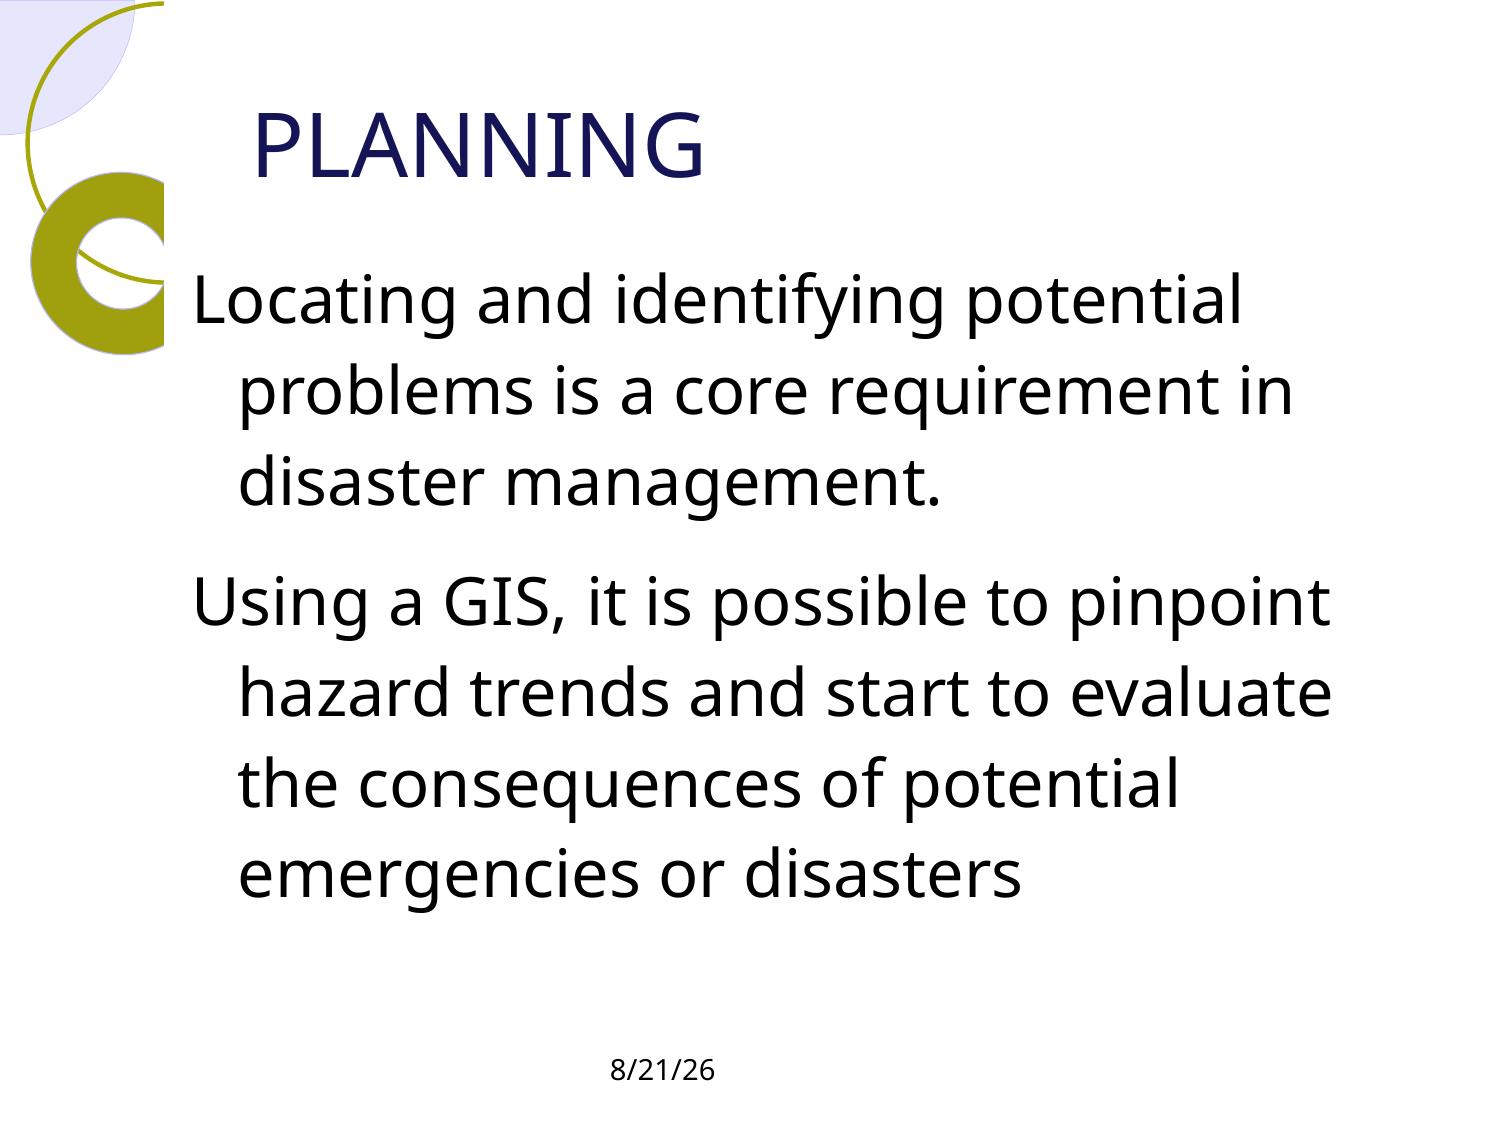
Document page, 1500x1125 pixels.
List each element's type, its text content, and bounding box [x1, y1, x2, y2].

list Locating and identifying potential problems is a core requirement in disaster management. Using a GIS, it is possible to pinpoint hazard trends and start to evaluate the consequences of potential emergencies or disasters [162, 237, 1466, 1003]
title PLANNING [235, 33, 1466, 237]
